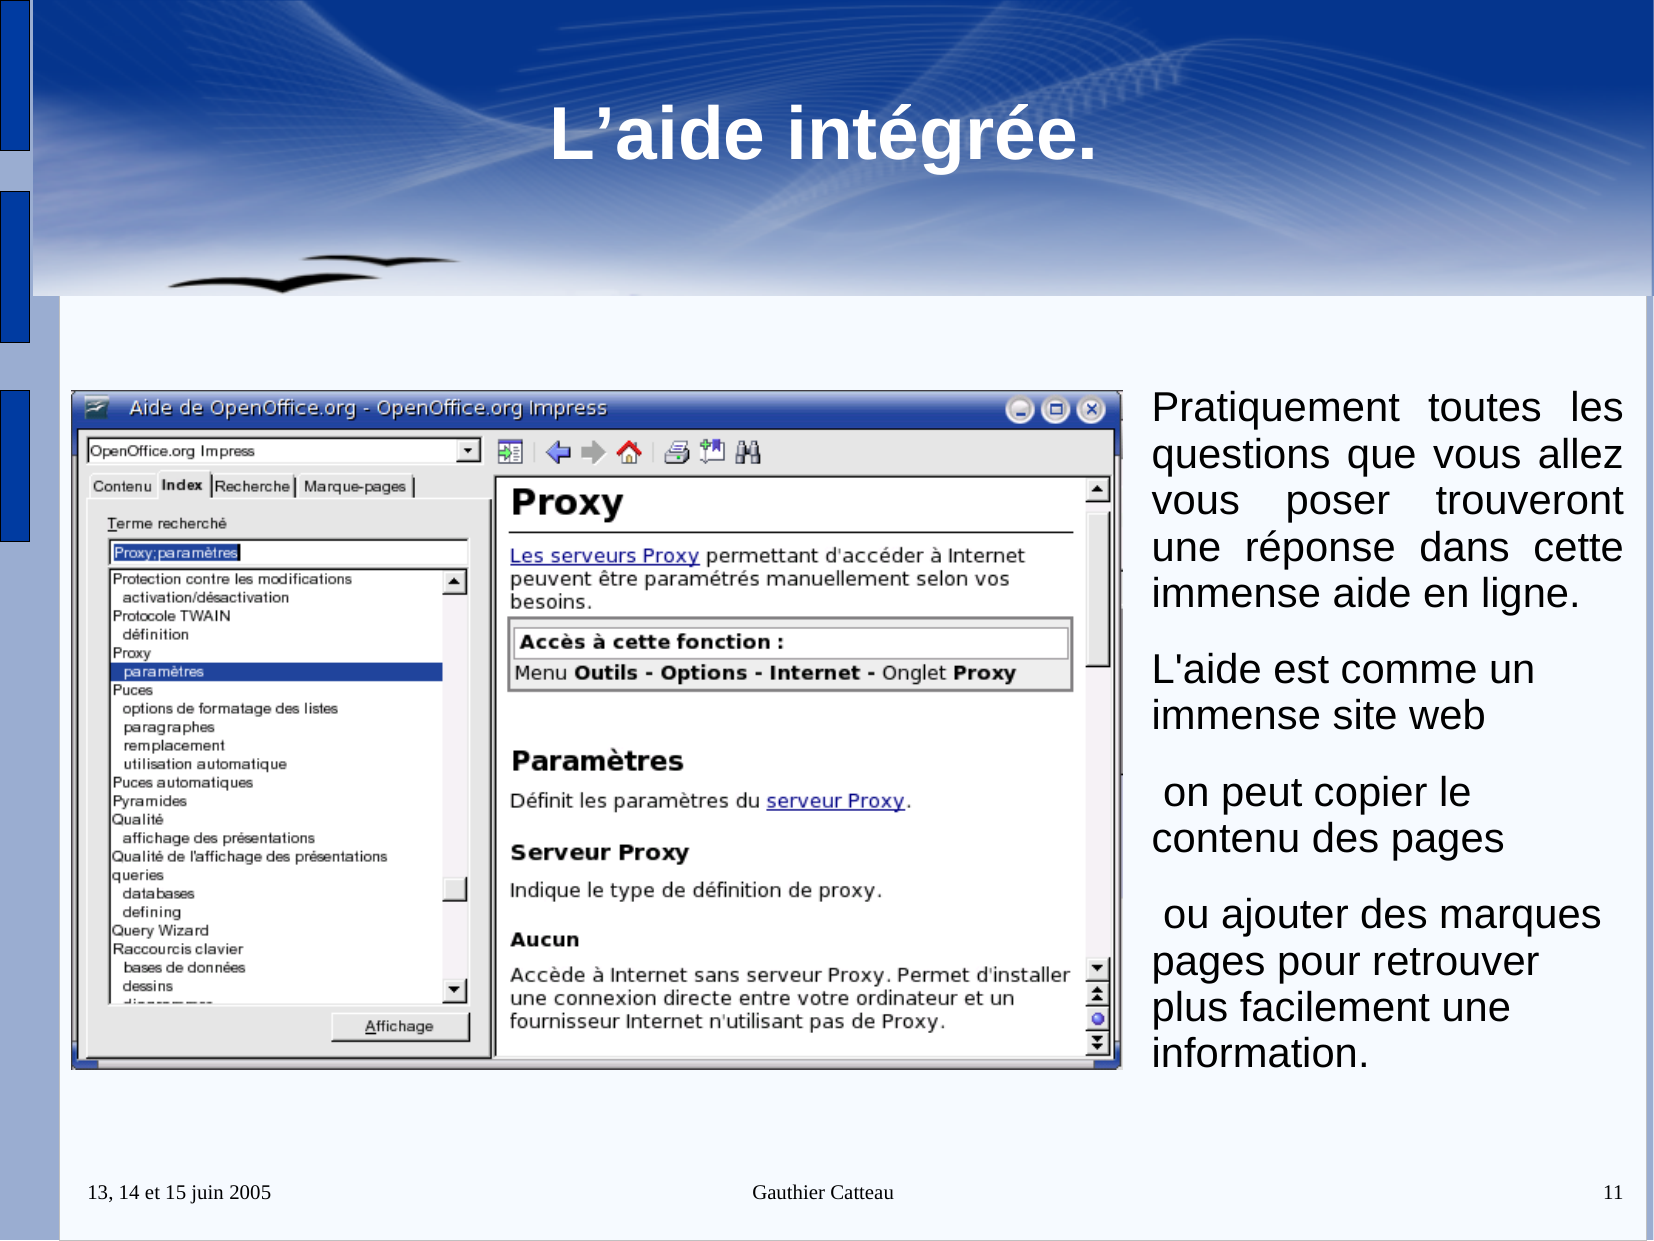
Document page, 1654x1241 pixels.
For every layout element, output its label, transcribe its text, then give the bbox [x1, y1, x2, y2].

picture [33, 0, 1654, 296]
list Pratiquement toutes les questions que vous allez vous poser trouveront une réponse dans cette immense aide en ligne. L'aide est comme un immense site web on peut copier le contenu des pages ou ajouter des marques pages pour retrouver plus facilement une information. [1151, 383, 1625, 1081]
picture [71, 390, 1123, 1070]
title L’aide intégrée. [118, 29, 1531, 237]
